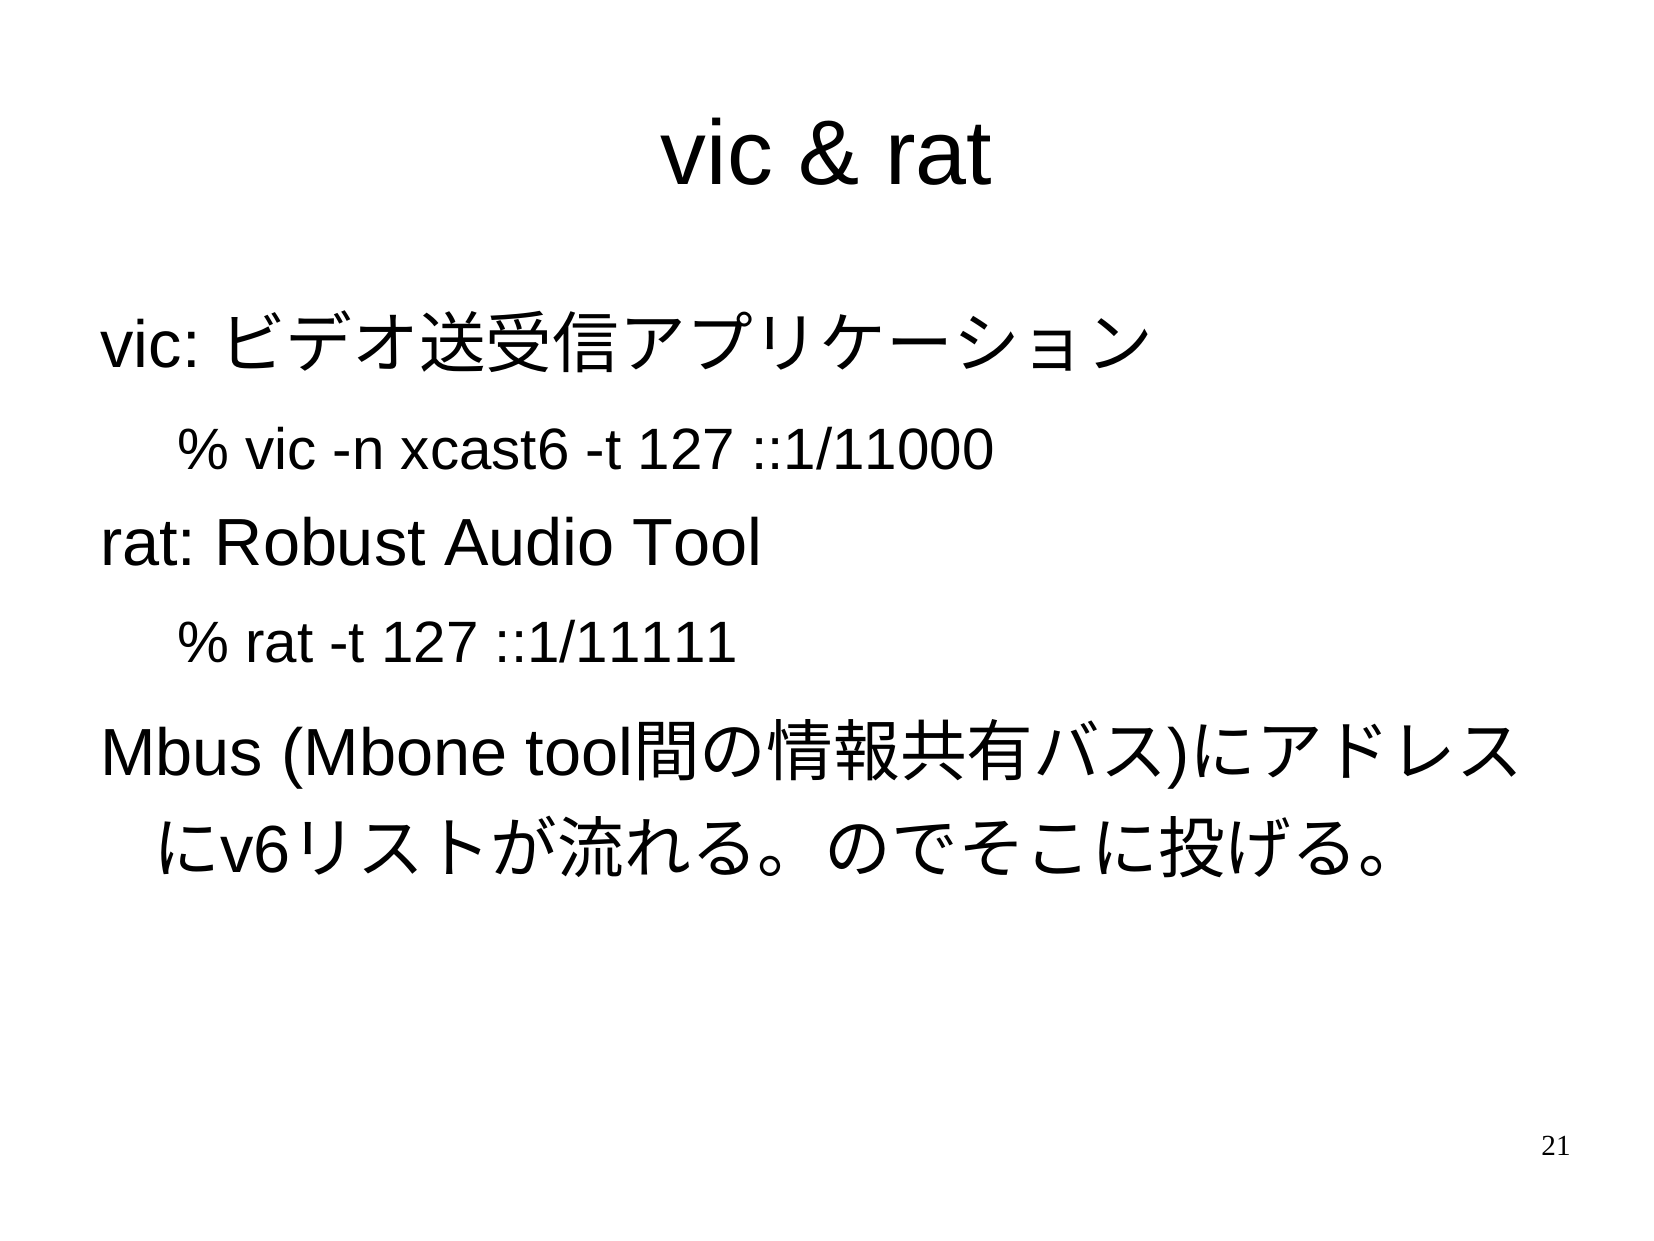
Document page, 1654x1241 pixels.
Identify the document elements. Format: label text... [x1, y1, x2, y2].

title vic & rat [82, 49, 1571, 257]
list vic: ビデオ送受信アプリケーション % vic -n xcast6 -t 127 ::1/11000 rat: Robust Audio Tool % rat -t 127 ::1/11111 Mbus (Mbone tool間の情報共有バス)にアドレスにv6リストが流れる。のでそこに投げる。 [82, 290, 1571, 1109]
